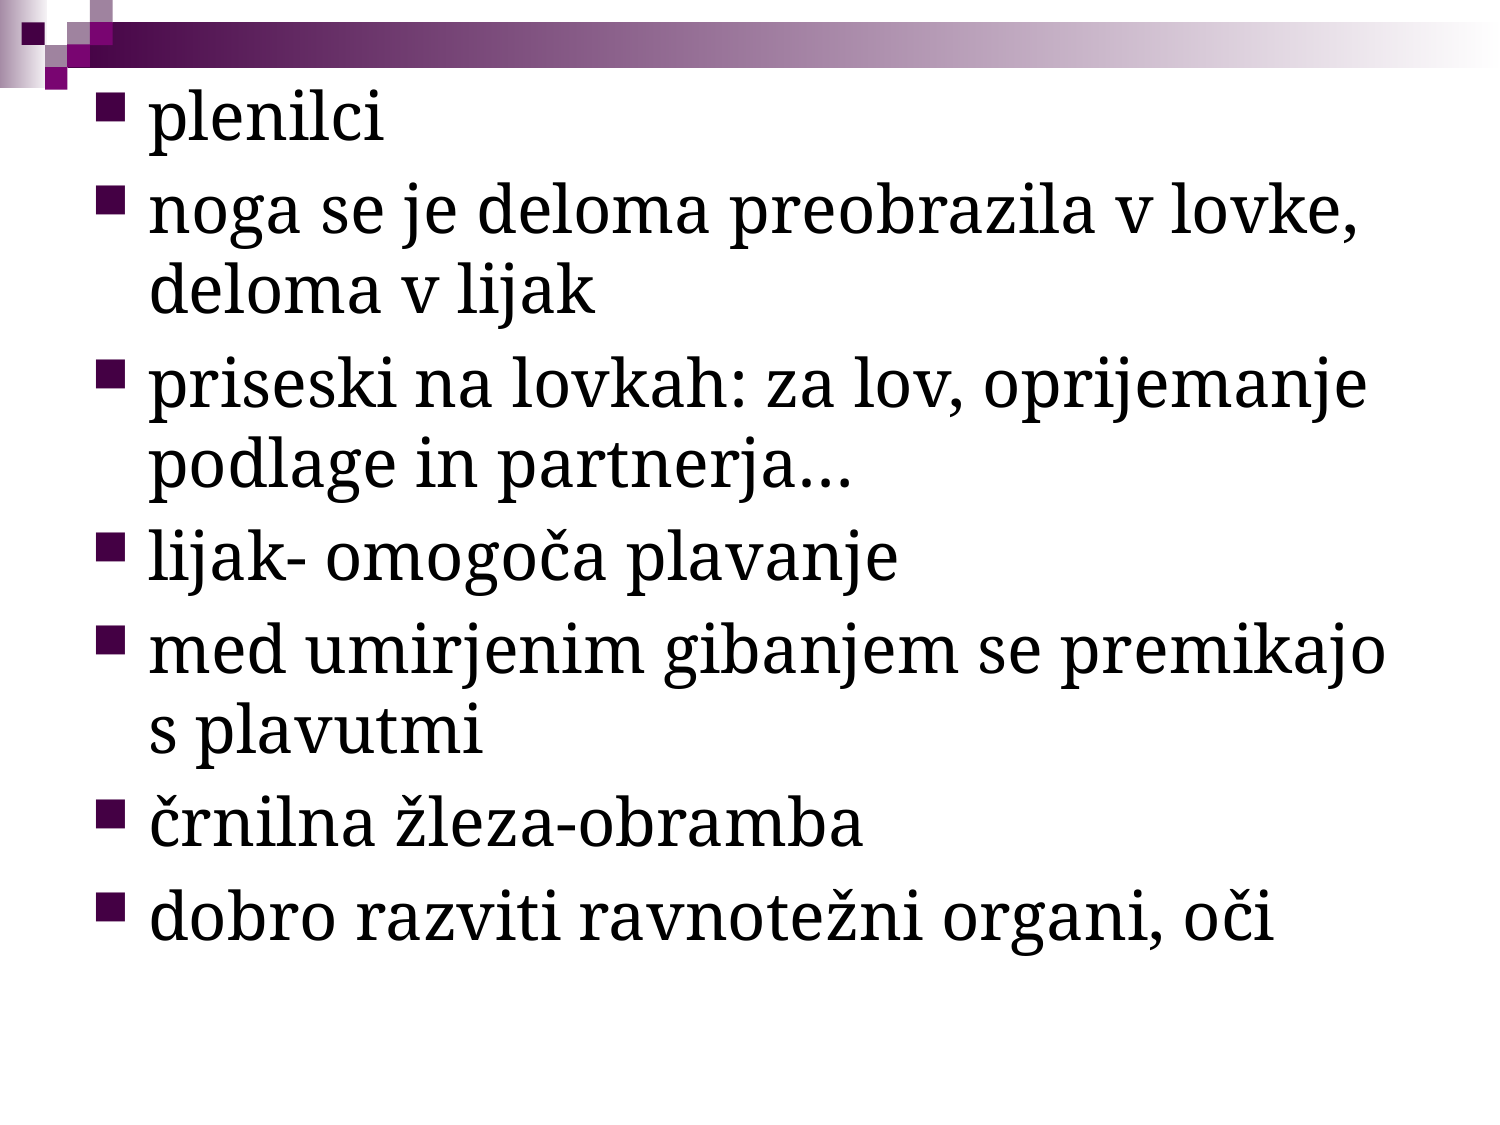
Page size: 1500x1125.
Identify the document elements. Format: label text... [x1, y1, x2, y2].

list plenilci noga se je deloma preobrazila v lovke, deloma v lijak priseski na lovkah: za lov, oprijemanje podlage in partnerja… lijak- omogoča plavanje med umirjenim gibanjem se premikajo s plavutmi črnilna žleza-obramba dobro razviti ravnotežni organi, oči [76, 66, 1427, 1083]
